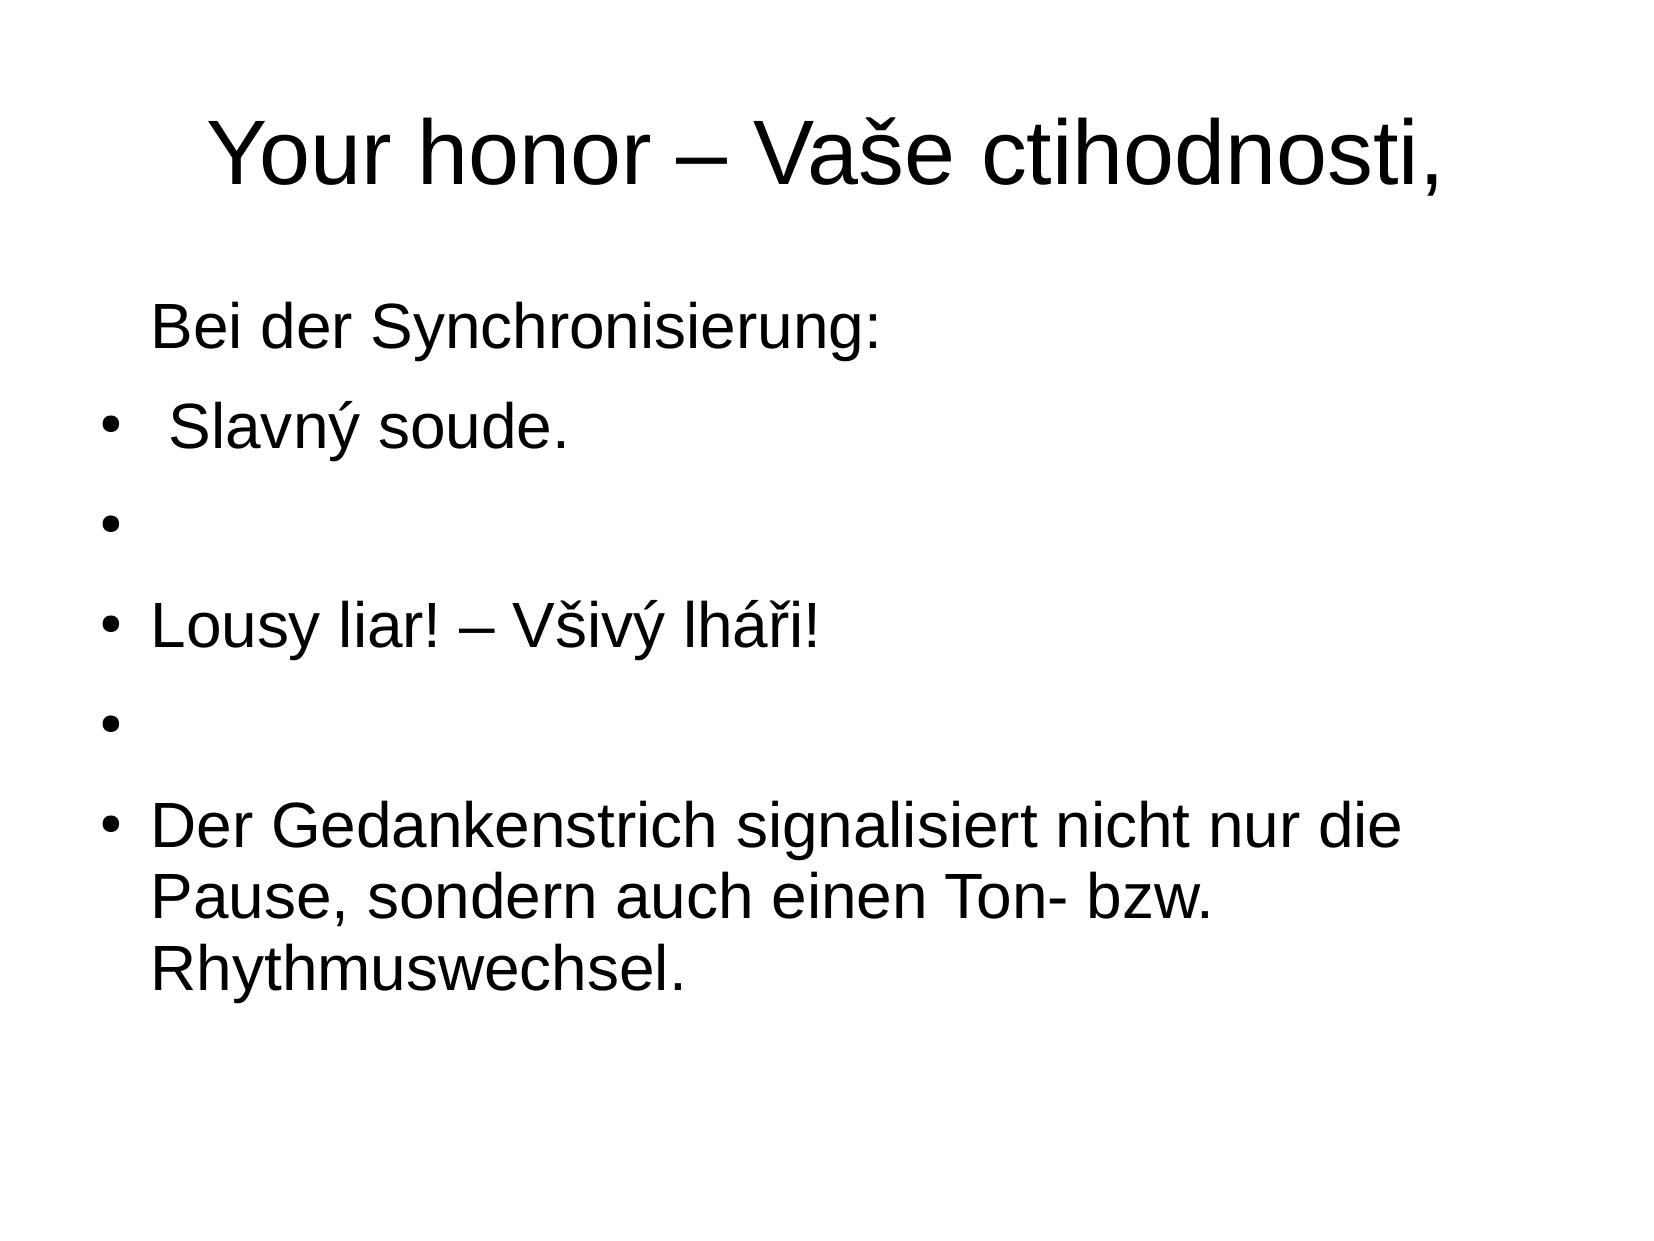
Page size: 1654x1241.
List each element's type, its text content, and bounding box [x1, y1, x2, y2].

list Bei der Synchronisierung: Slavný soude. Lousy liar! – Všivý lháři! Der Gedankenstrich signalisiert nicht nur die Pause, sondern auch einen Ton- bzw. Rhythmuswechsel. [82, 290, 1571, 1010]
title Your honor – Vaše ctihodnosti, [82, 49, 1571, 257]
